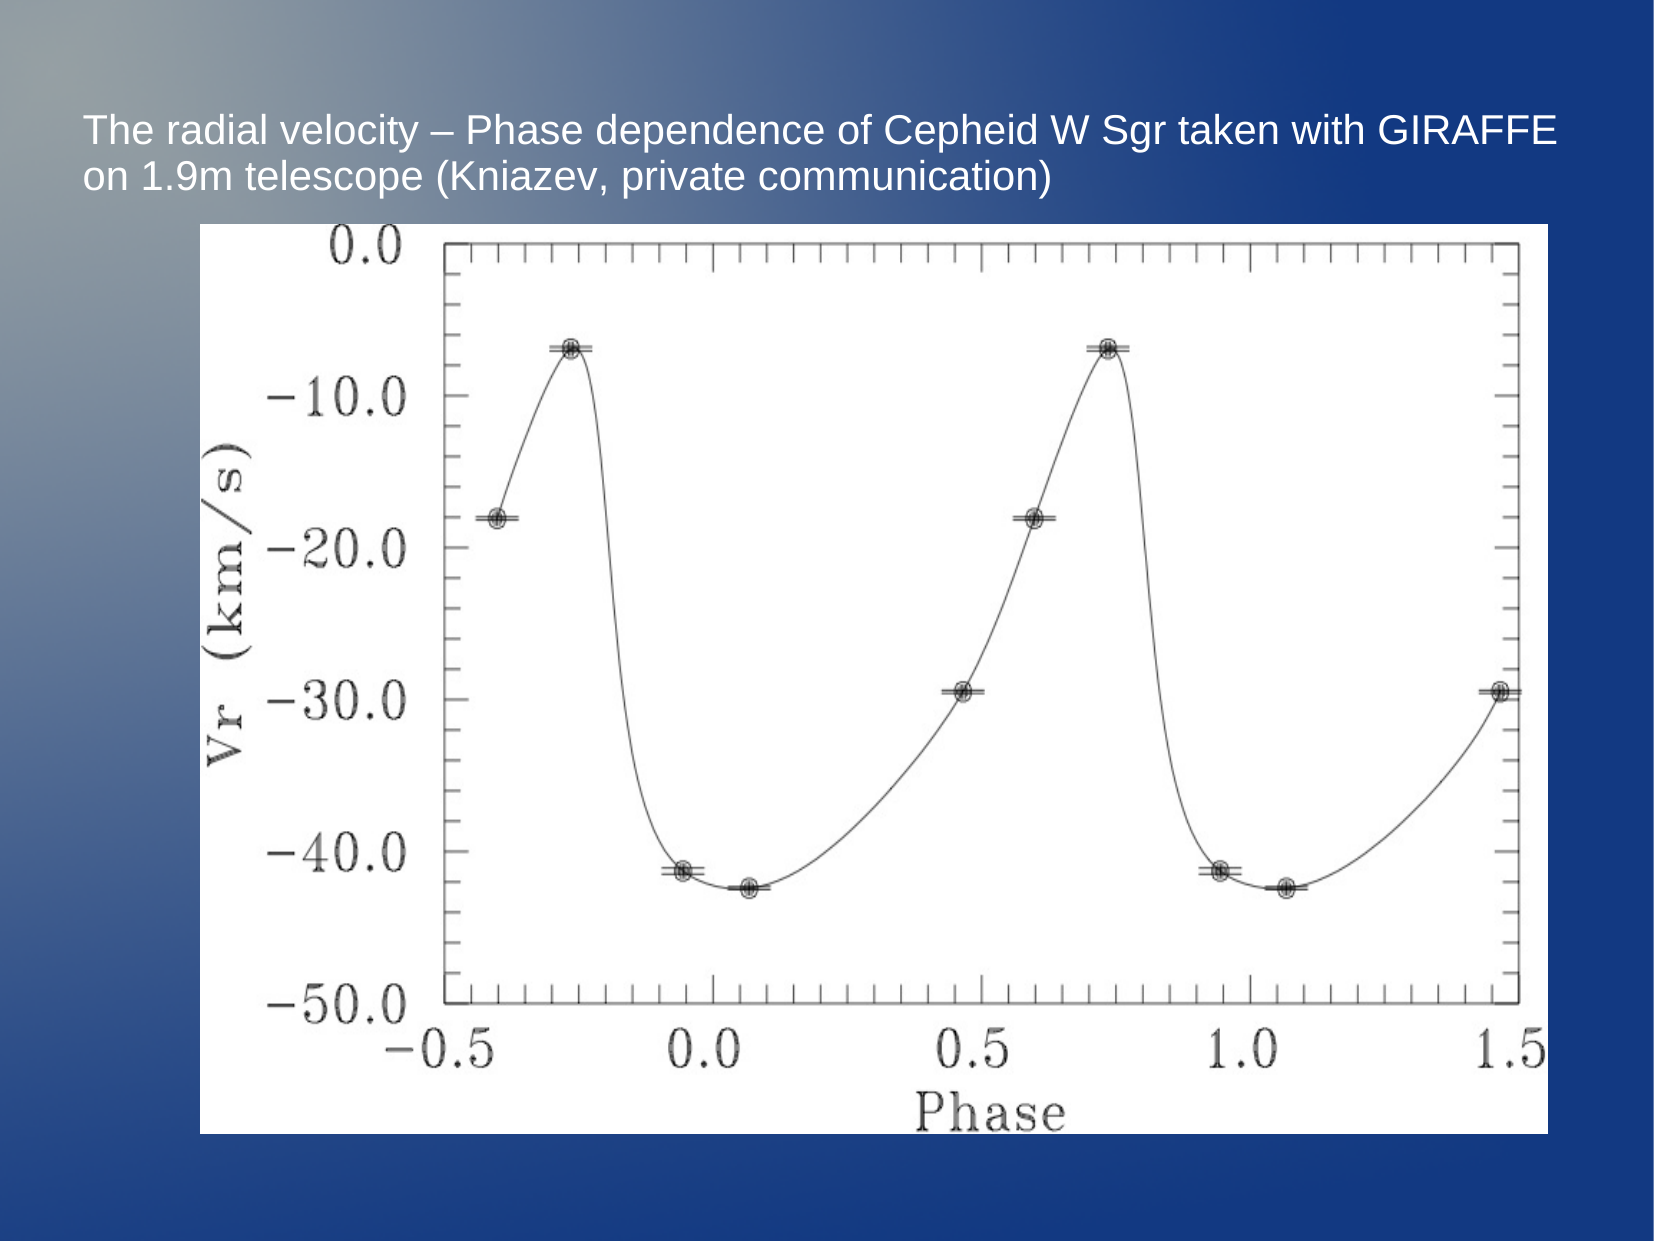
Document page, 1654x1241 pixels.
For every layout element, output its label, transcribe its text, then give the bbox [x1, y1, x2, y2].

title The radial velocity – Phase dependence of Cepheid W Sgr taken with GIRAFFE on 1.9m telescope (Kniazev, private communication) [82, 49, 1571, 239]
subtitle [82, 239, 1571, 1060]
picture [0, 0, 1654, 1241]
